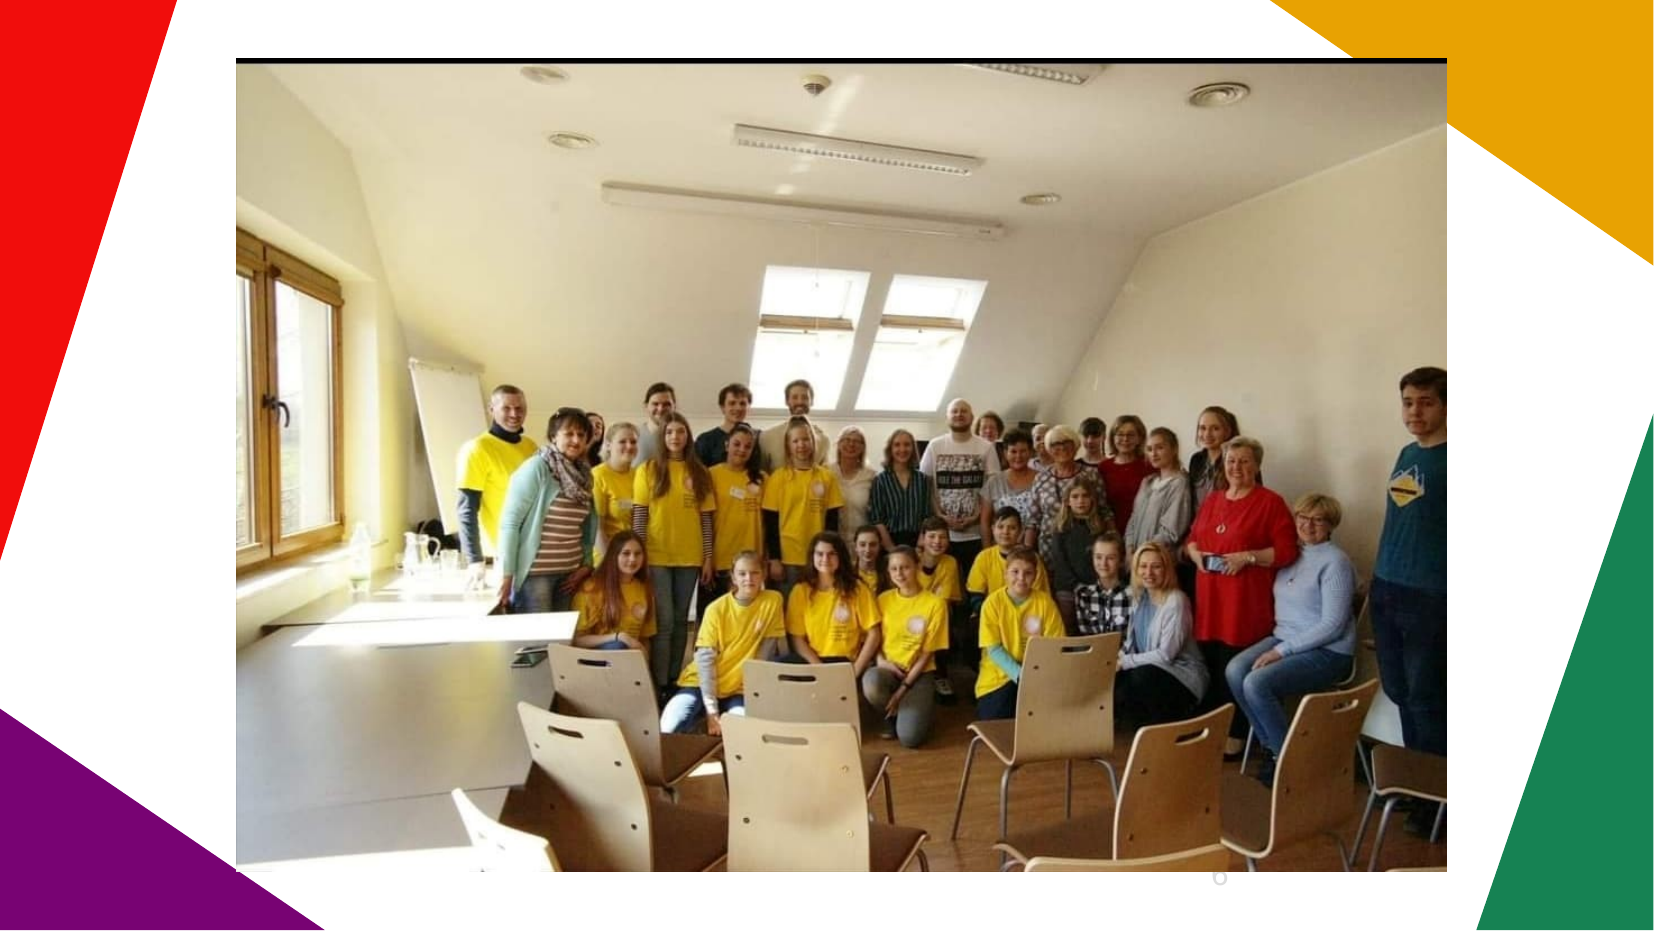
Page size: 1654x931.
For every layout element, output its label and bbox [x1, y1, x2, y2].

text_box [1210, 856, 1595, 916]
picture [236, 58, 1447, 873]
